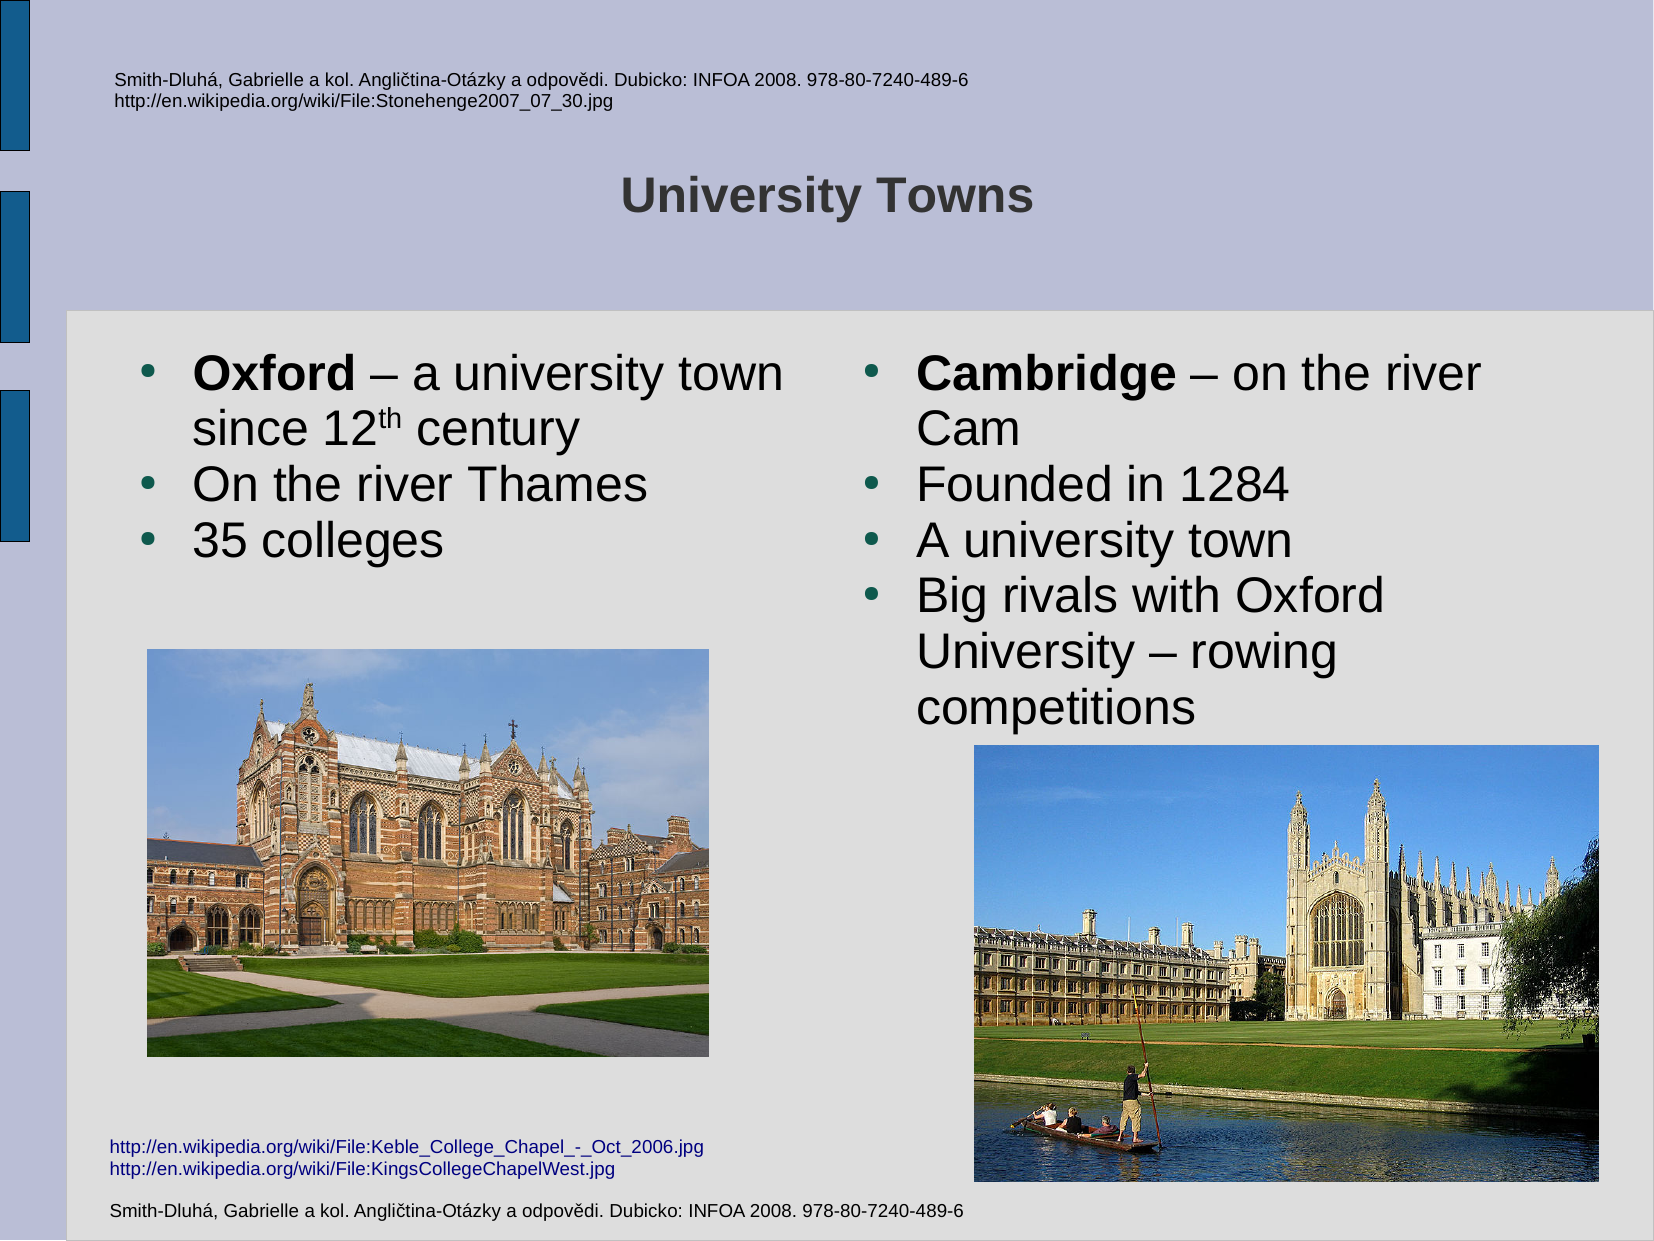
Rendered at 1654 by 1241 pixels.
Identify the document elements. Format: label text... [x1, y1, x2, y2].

picture [147, 649, 709, 1057]
picture [974, 745, 1599, 1182]
text_box Smith-Dluhá, Gabrielle a kol. Angličtina-Otázky a odpovědi. Dubicko: INFOA 2008. 978-80-7240-489-6 http://en.wikipedia.org/wiki/File:Stonehenge2007_07_30.jpg [99, 40, 1004, 119]
title University Towns [121, 91, 1534, 299]
list Cambridge – on the river Cam Founded in 1284 A university town Big rivals with Oxford University – rowing competitions [845, 344, 1535, 1127]
list Oxford – a university town since 12th century On the river Thames 35 colleges [121, 344, 811, 1127]
text_box http://en.wikipedia.org/wiki/File:Keble_College_Chapel_-_Oct_2006.jpg http://en.wikipedia.org/wiki/File:KingsCollegeChapelWest.jpg Smith-Dluhá, Gabrielle a kol. Angličtina-Otázky a odpovědi. Dubicko: INFOA 2008. 978-80-7240-489-6 [94, 1129, 1300, 1241]
